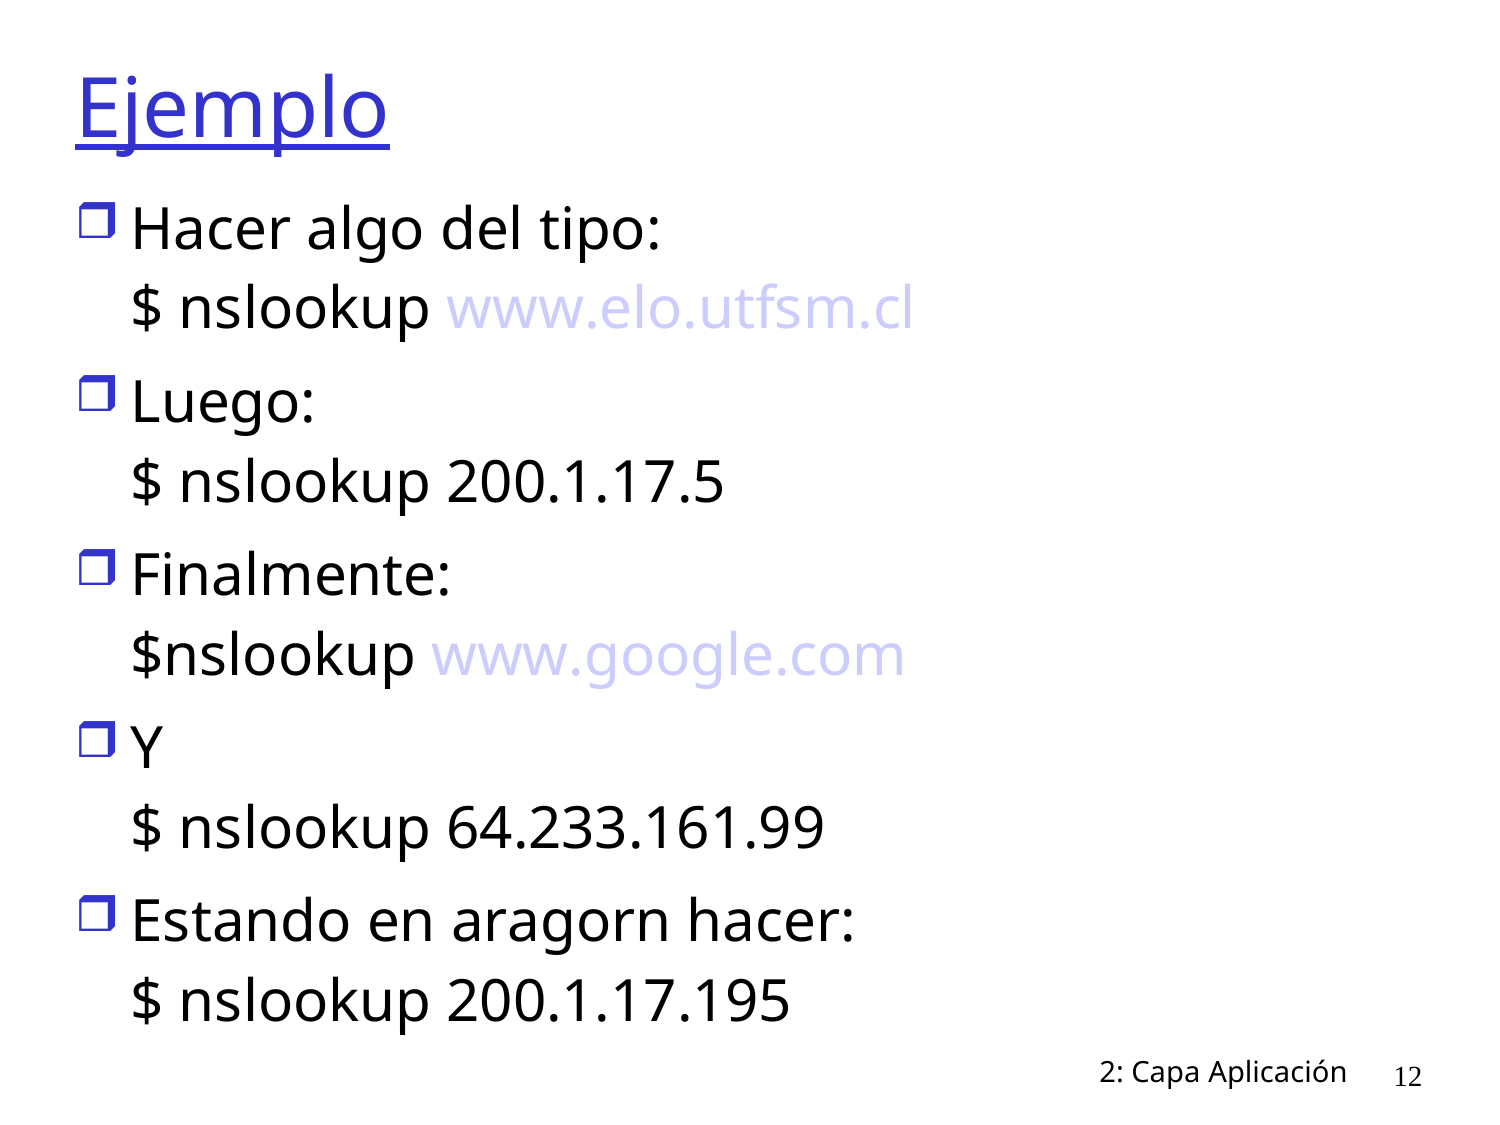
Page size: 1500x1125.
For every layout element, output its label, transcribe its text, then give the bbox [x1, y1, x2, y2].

list Hacer algo del tipo: $ nslookup www.elo.utfsm.cl Luego: $ nslookup 200.1.17.5 Finalmente: $nslookup www.google.com Y $ nslookup 64.233.161.99 Estando en aragorn hacer: $ nslookup 200.1.17.195 [75, 187, 1426, 1021]
title Ejemplo [75, 23, 1426, 187]
